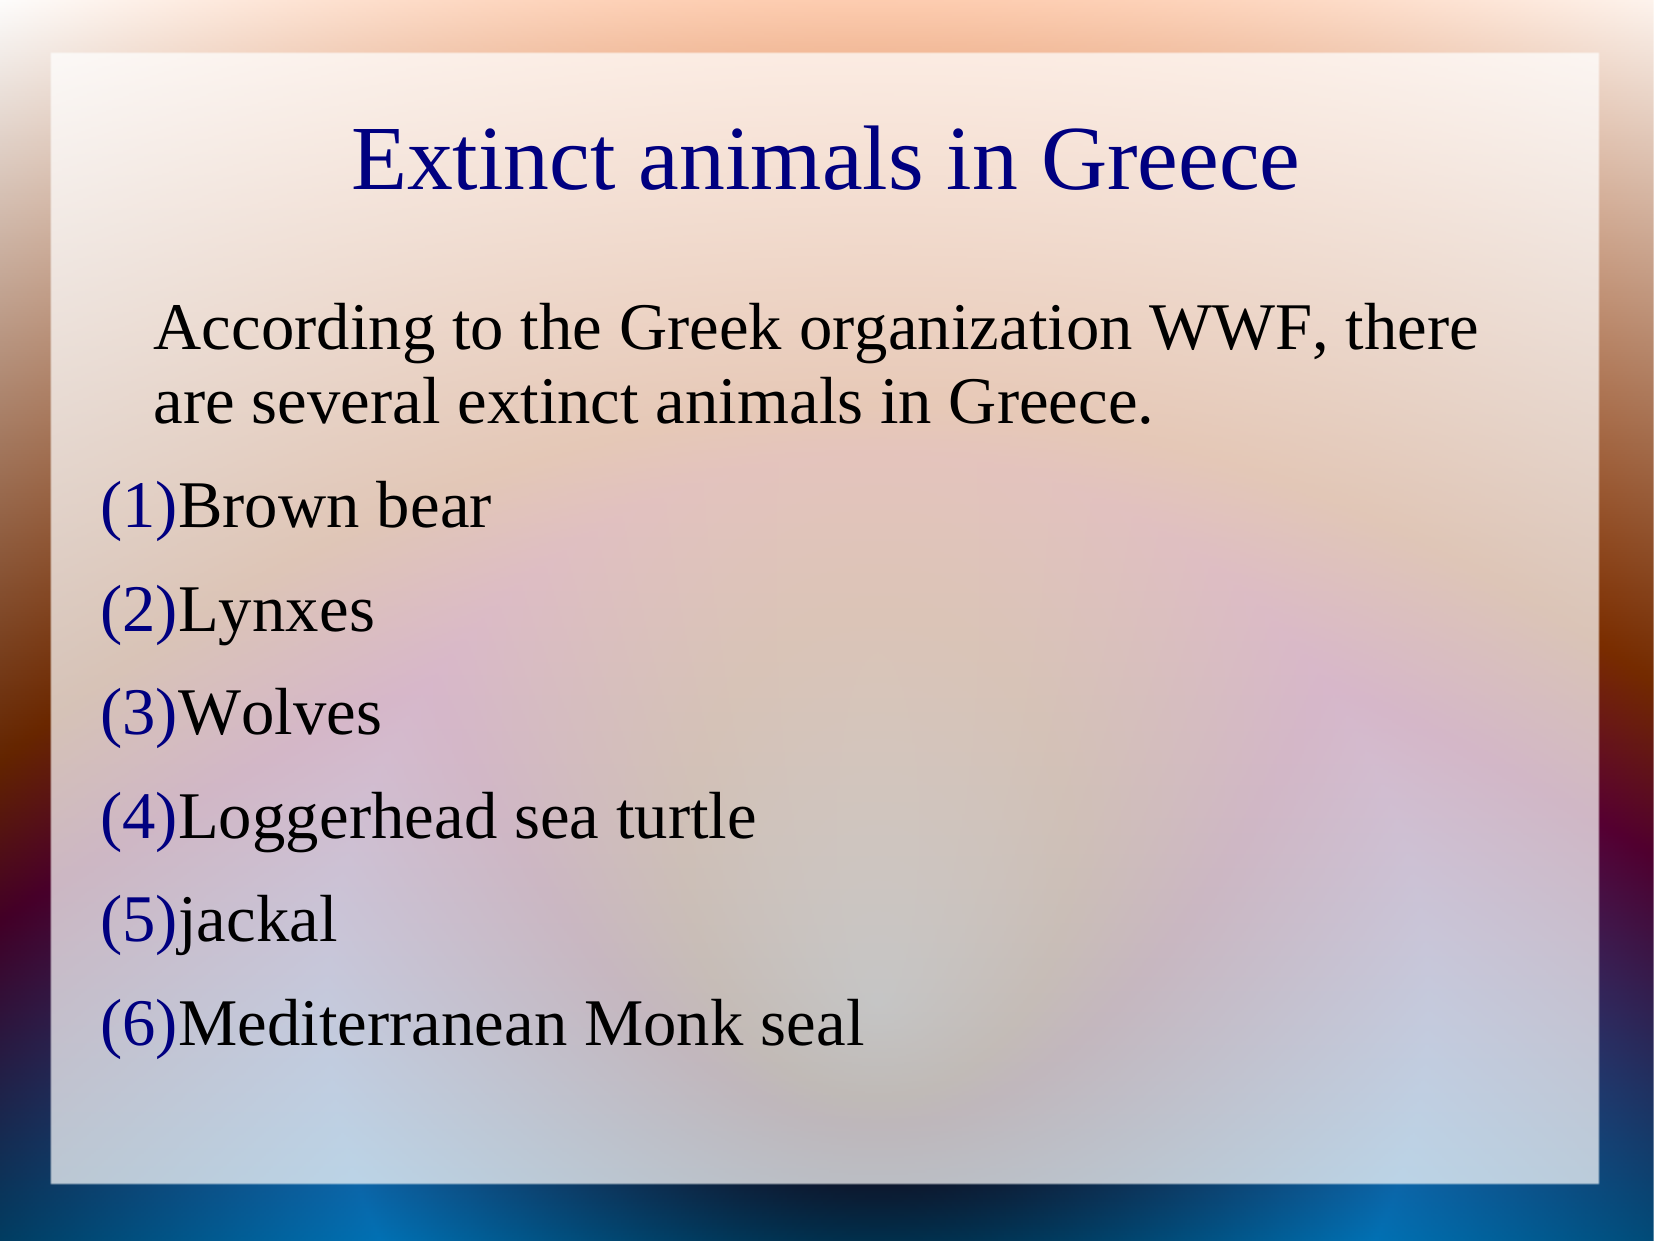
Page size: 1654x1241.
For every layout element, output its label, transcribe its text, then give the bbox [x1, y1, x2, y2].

picture [0, 0, 1654, 1241]
list According to the Greek organization WWF, there are several extinct animals in Greece. Brown bear Lynxes Wolves Loggerhead sea turtle jackal Mediterranean Monk seal [82, 290, 1571, 1182]
text_box [9, 80, 1499, 1059]
title Extinct animals in Greece [82, 55, 1571, 263]
